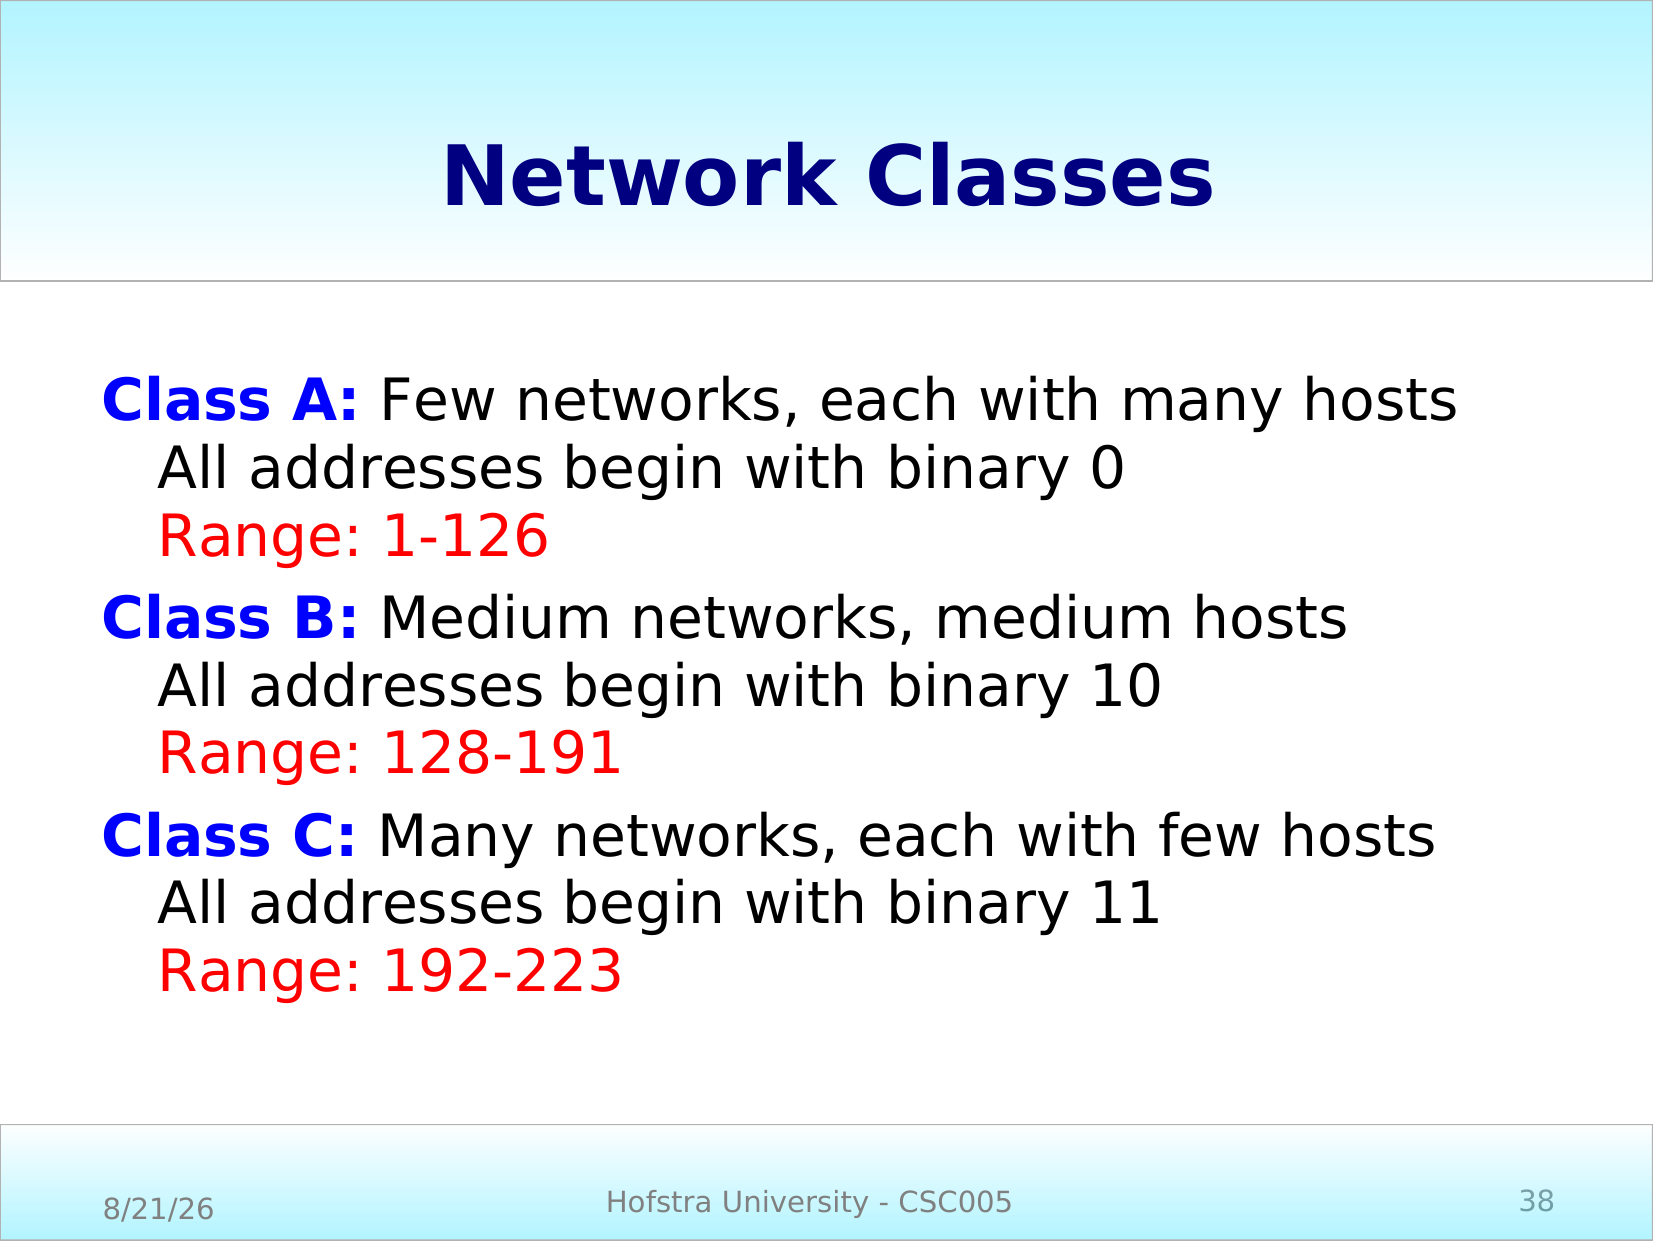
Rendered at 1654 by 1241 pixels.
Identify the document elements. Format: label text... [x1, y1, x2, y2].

title Network Classes [123, 108, 1533, 233]
list Class A: Few networks, each with many hosts All addresses begin with binary 0 Range: 1-126 Class B: Medium networks, medium hosts All addresses begin with binary 10 Range: 128-191 Class C: Many networks, each with few hosts All addresses begin with binary 11 Range: 192-223 [86, 358, 1630, 1054]
